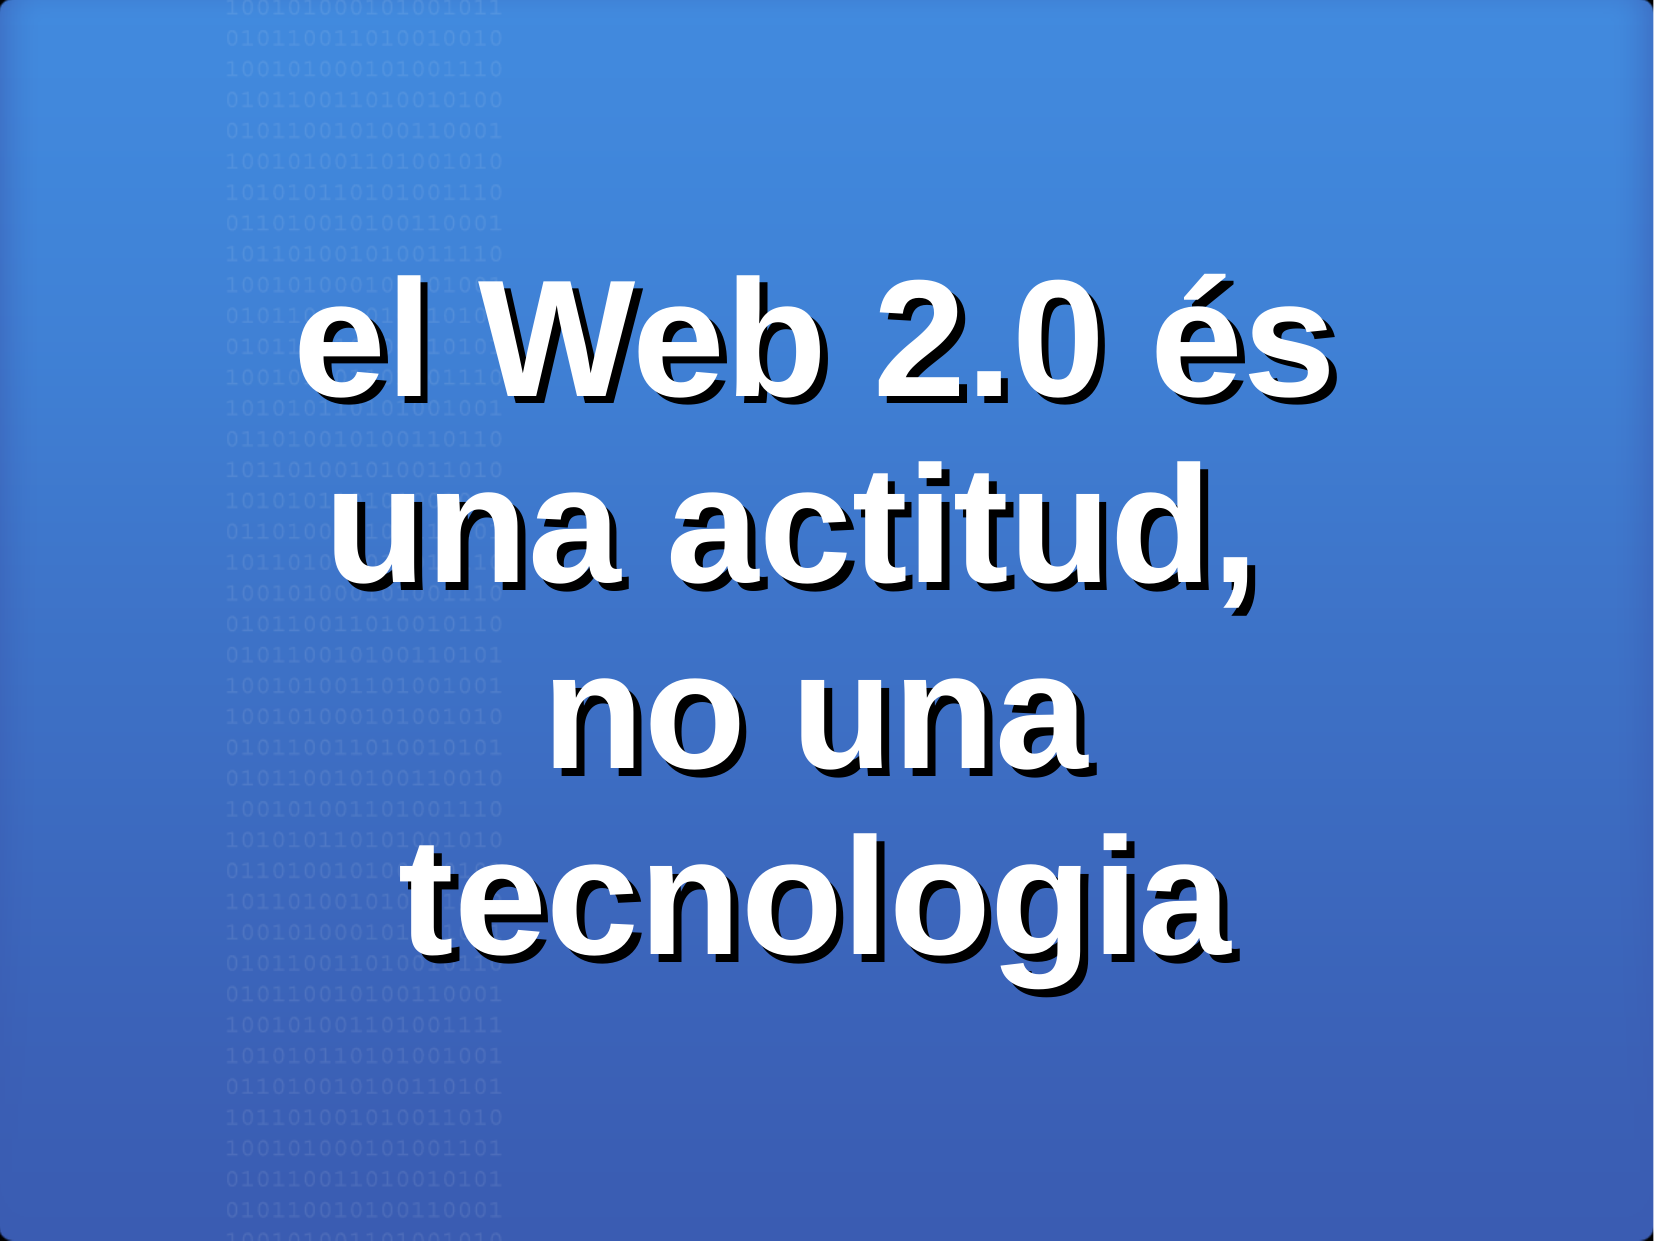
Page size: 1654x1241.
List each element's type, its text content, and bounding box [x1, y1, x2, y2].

text_box el Web 2.0 és una actitud, no una tecnologia [218, 237, 1413, 998]
picture [0, 0, 1654, 1241]
